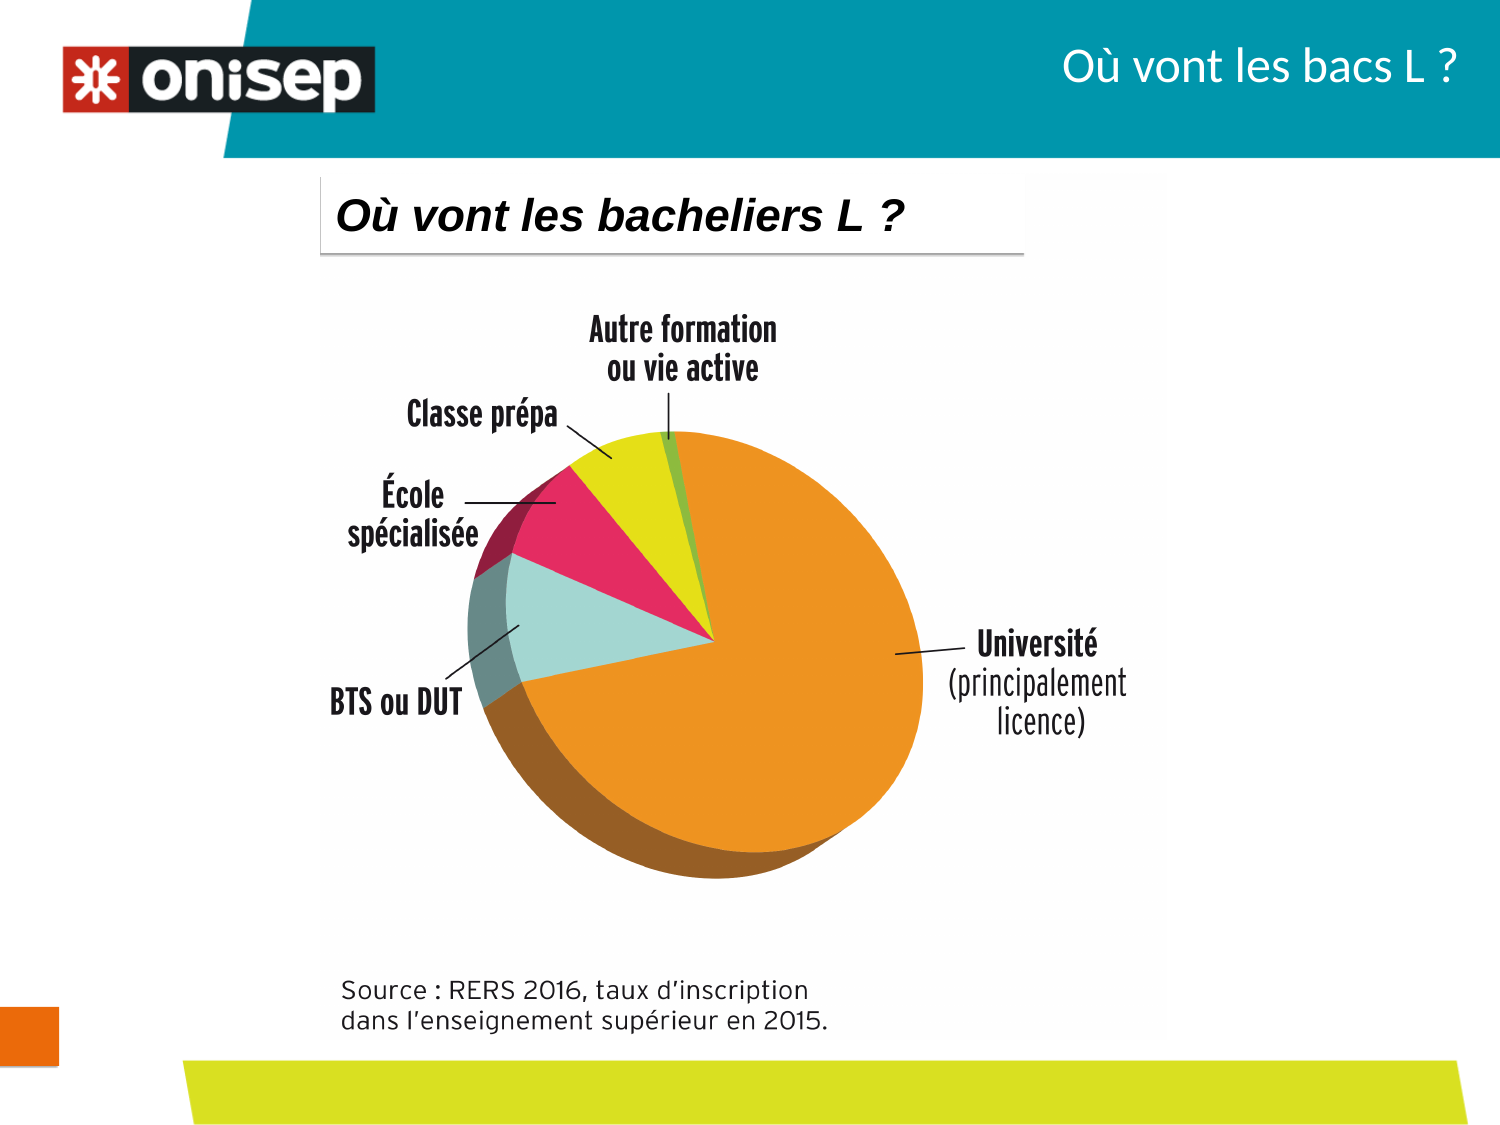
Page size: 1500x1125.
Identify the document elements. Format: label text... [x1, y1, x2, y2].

picture [0, 0, 1500, 1125]
text_box Où vont les bacheliers L ? [320, 173, 1026, 253]
text_box Où vont les bacs L ? [316, 25, 1475, 100]
text_box [0, 1006, 60, 1066]
